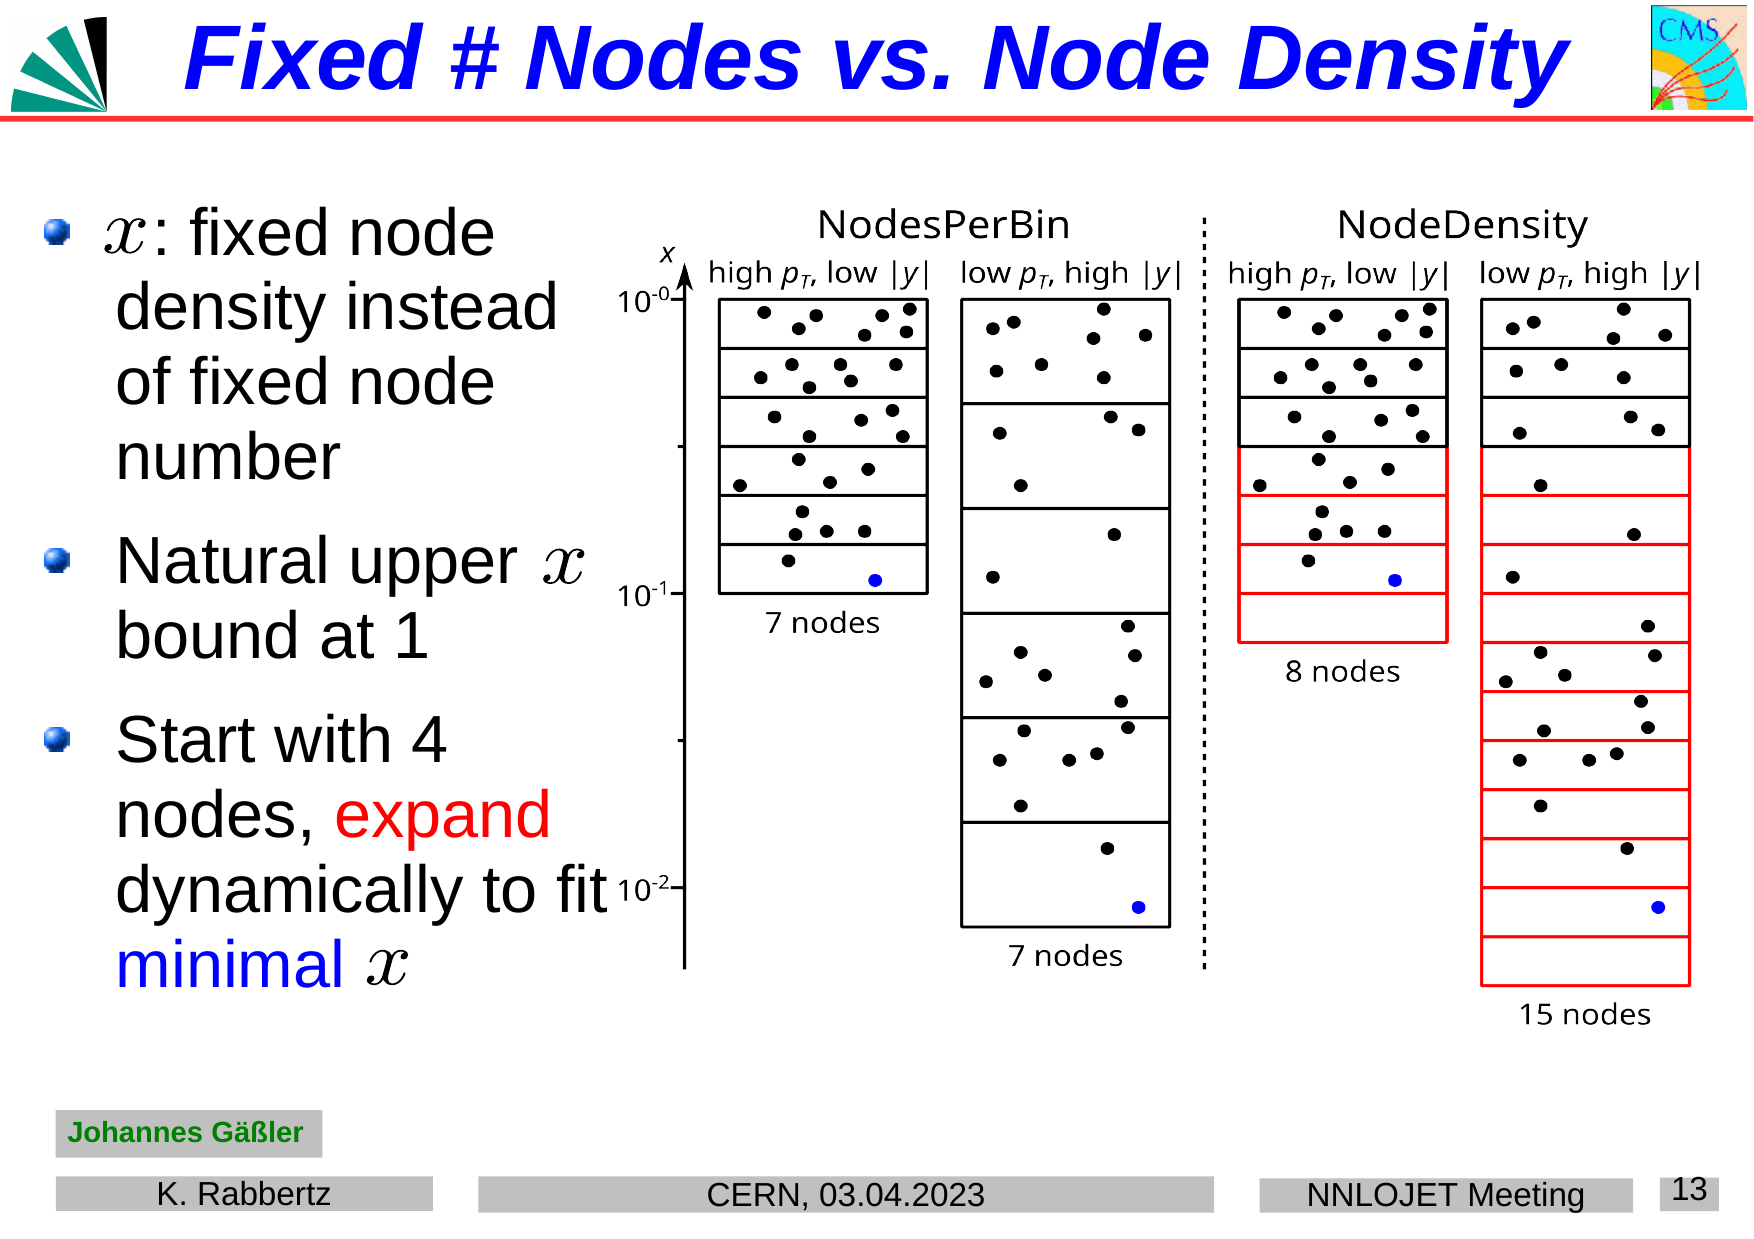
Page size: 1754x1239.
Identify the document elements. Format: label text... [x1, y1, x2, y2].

picture [540, 548, 585, 584]
picture [364, 949, 409, 986]
title Fixed # Nodes vs. Node Density [124, 0, 1630, 116]
list : fixed node density instead of fixed node number Natural upper bound at 1 Start with 4 nodes, expand dynamically to fit minimal [33, 194, 628, 1013]
picture [615, 201, 1724, 1051]
picture [11, 17, 107, 113]
picture [101, 218, 146, 254]
text_box Johannes Gäßler [55, 1110, 323, 1158]
picture [1651, 5, 1747, 110]
